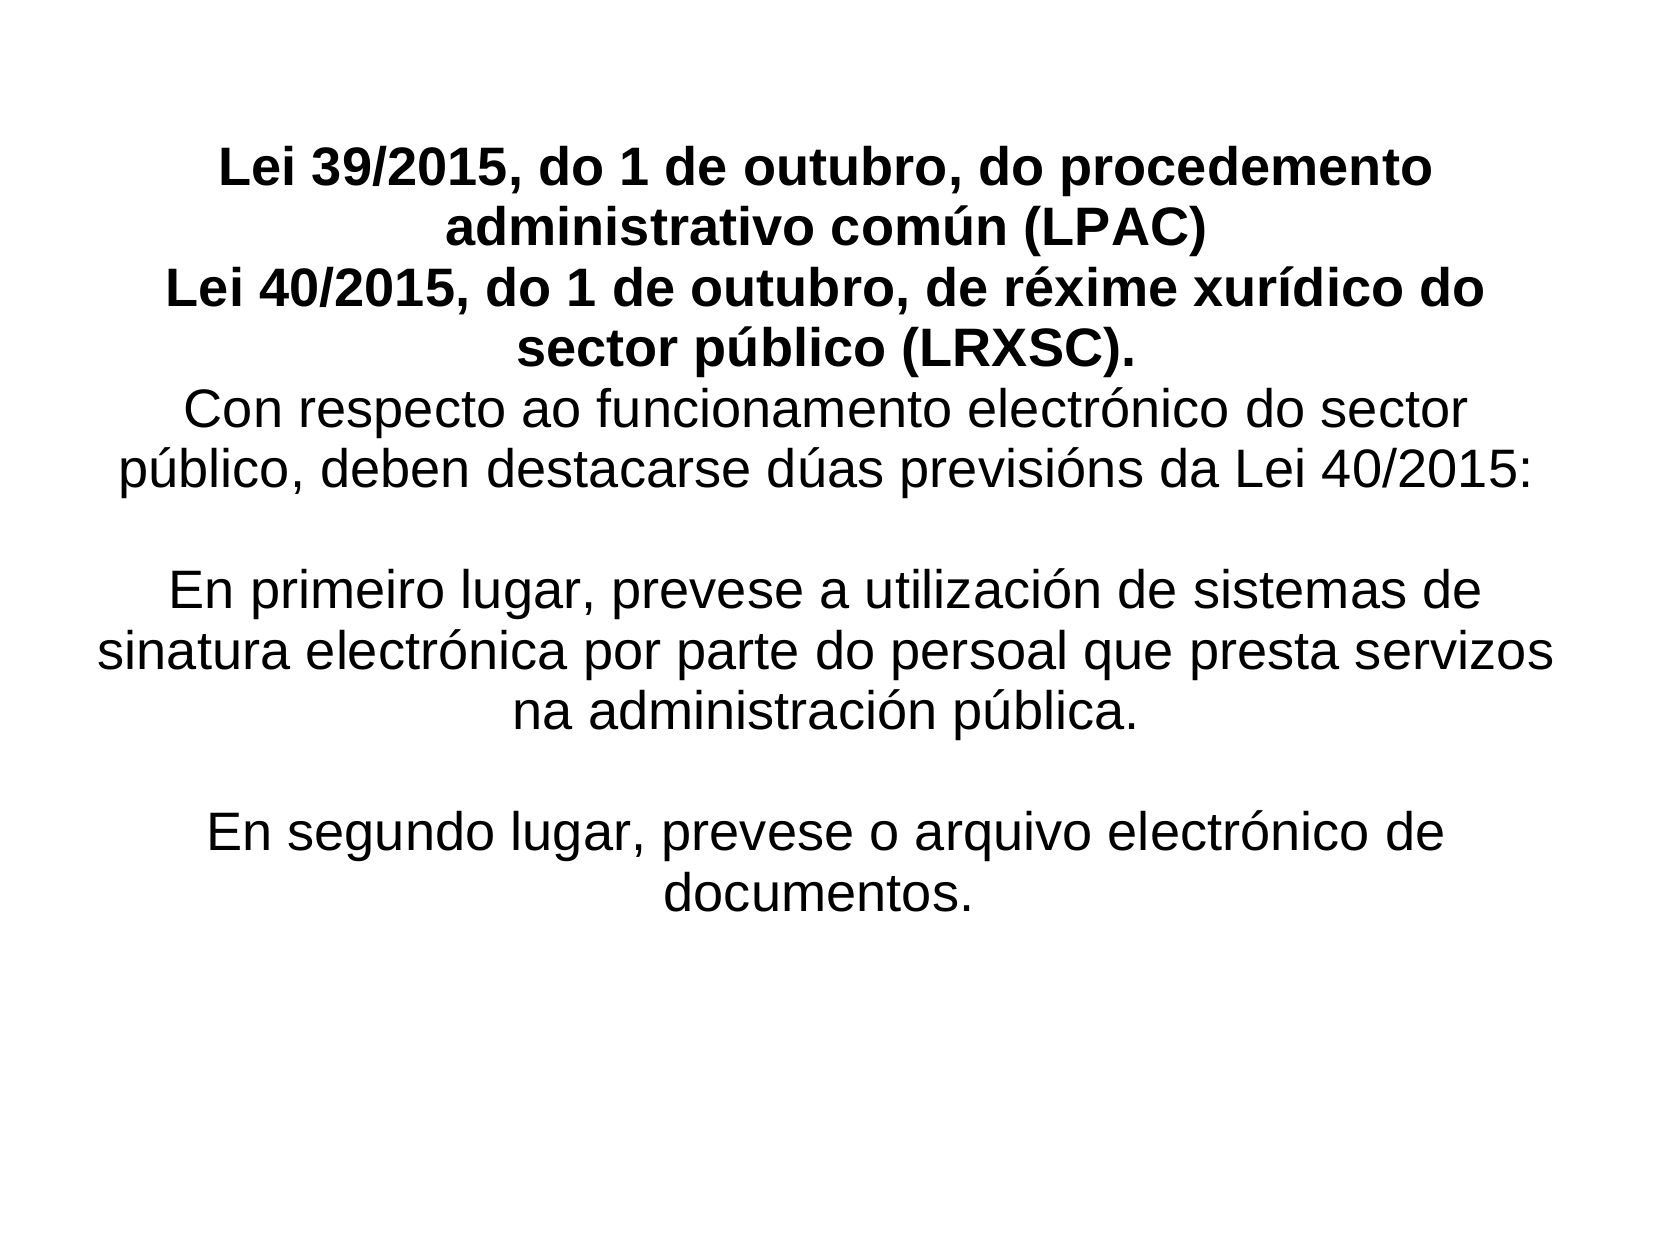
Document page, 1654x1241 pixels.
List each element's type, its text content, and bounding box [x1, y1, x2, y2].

subtitle Lei 39/2015, do 1 de outubro, do procedemento administrativo común (LPAC) Lei 40/2015, do 1 de outubro, de réxime xurídico do sector público (LRXSC). Con respecto ao funcionamento electrónico do sector público, deben destacarse dúas previsións da Lei 40/2015: En primeiro lugar, prevese a utilización de sistemas de sinatura electrónica por parte do persoal que presta servizos na administración pública. En segundo lugar, prevese o arquivo electrónico de documentos. [82, 49, 1571, 1010]
